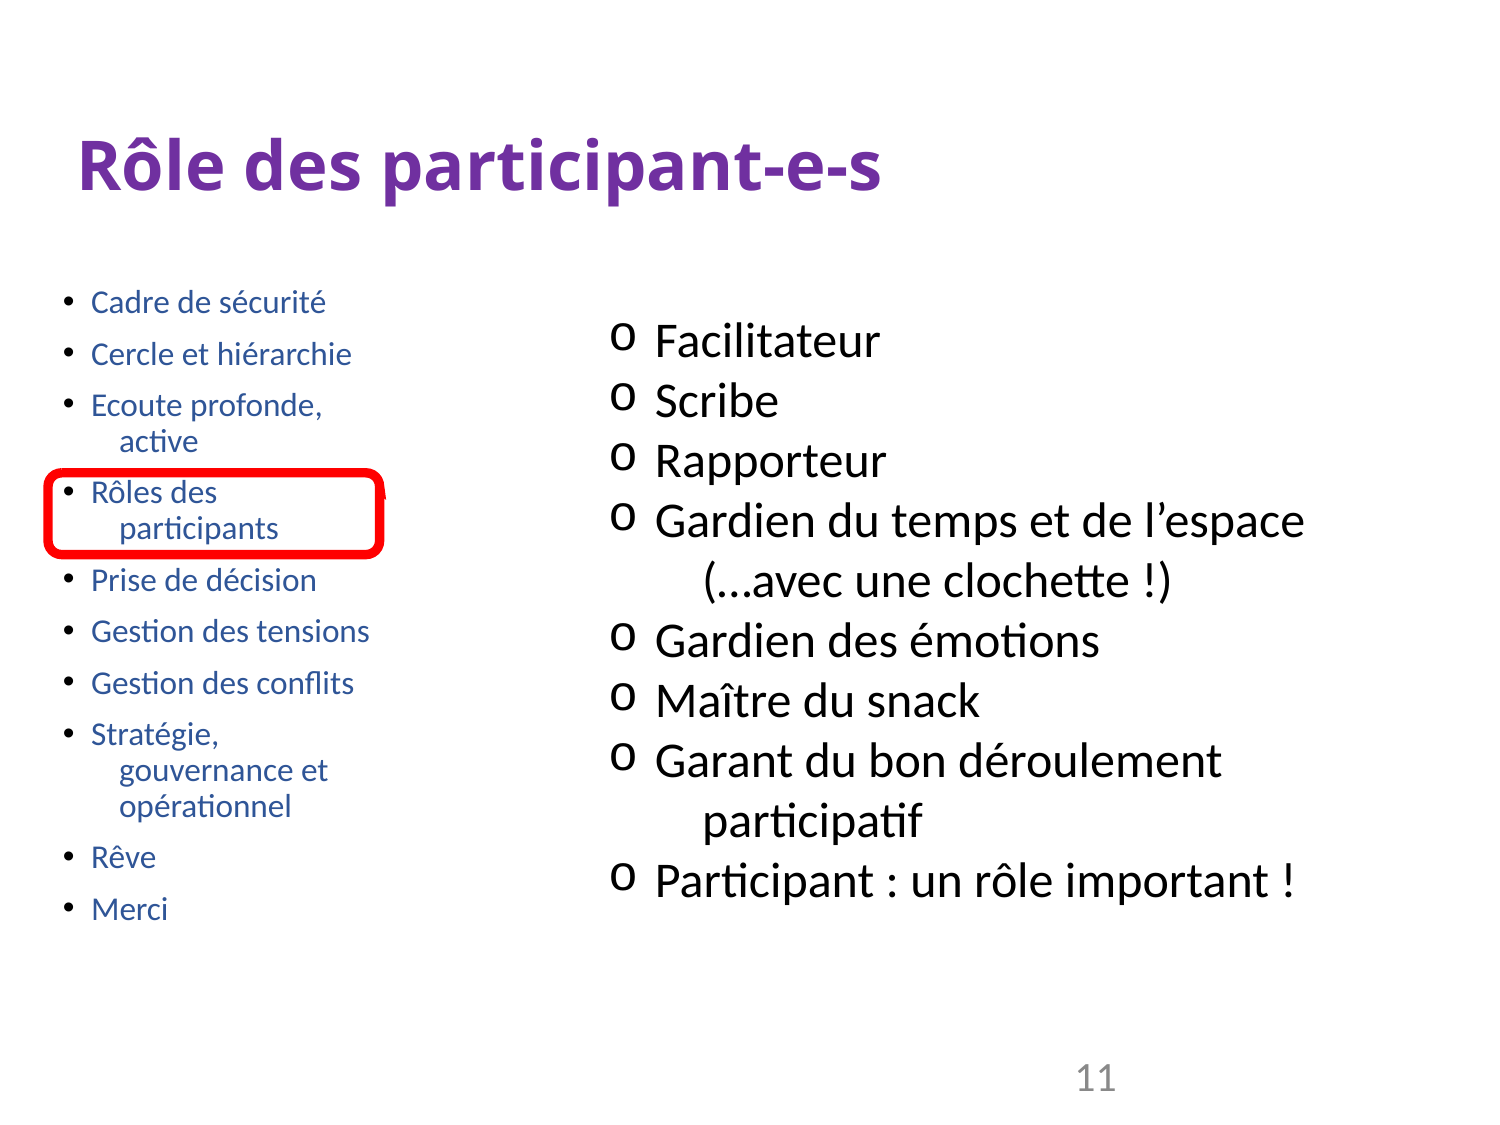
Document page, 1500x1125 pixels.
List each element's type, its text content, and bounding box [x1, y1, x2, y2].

list Cadre de sécurité Cercle et hiérarchie Ecoute profonde, active Rôles des participants Prise de décision Gestion des tensions Gestion des conflits Stratégie, gouvernance et opérationnel Rêve Merci [53, 478, 374, 549]
text_box 11 [1059, 1042, 1397, 1103]
title Rôle des participant-e-s [61, 59, 1397, 278]
list Cadre de sécurité Cercle et hiérarchie Ecoute profonde, active Rôles des participants Prise de décision Gestion des tensions Gestion des conflits Stratégie, gouvernance et opérationnel Rêve Merci [48, 277, 400, 992]
text_box Facilitateur Scribe Rapporteur Gardien du temps et de l’espace (…avec une clochette !) Gardien des émotions Maître du snack Garant du bon déroulement participatif Participant : un rôle important ! [593, 299, 1360, 967]
